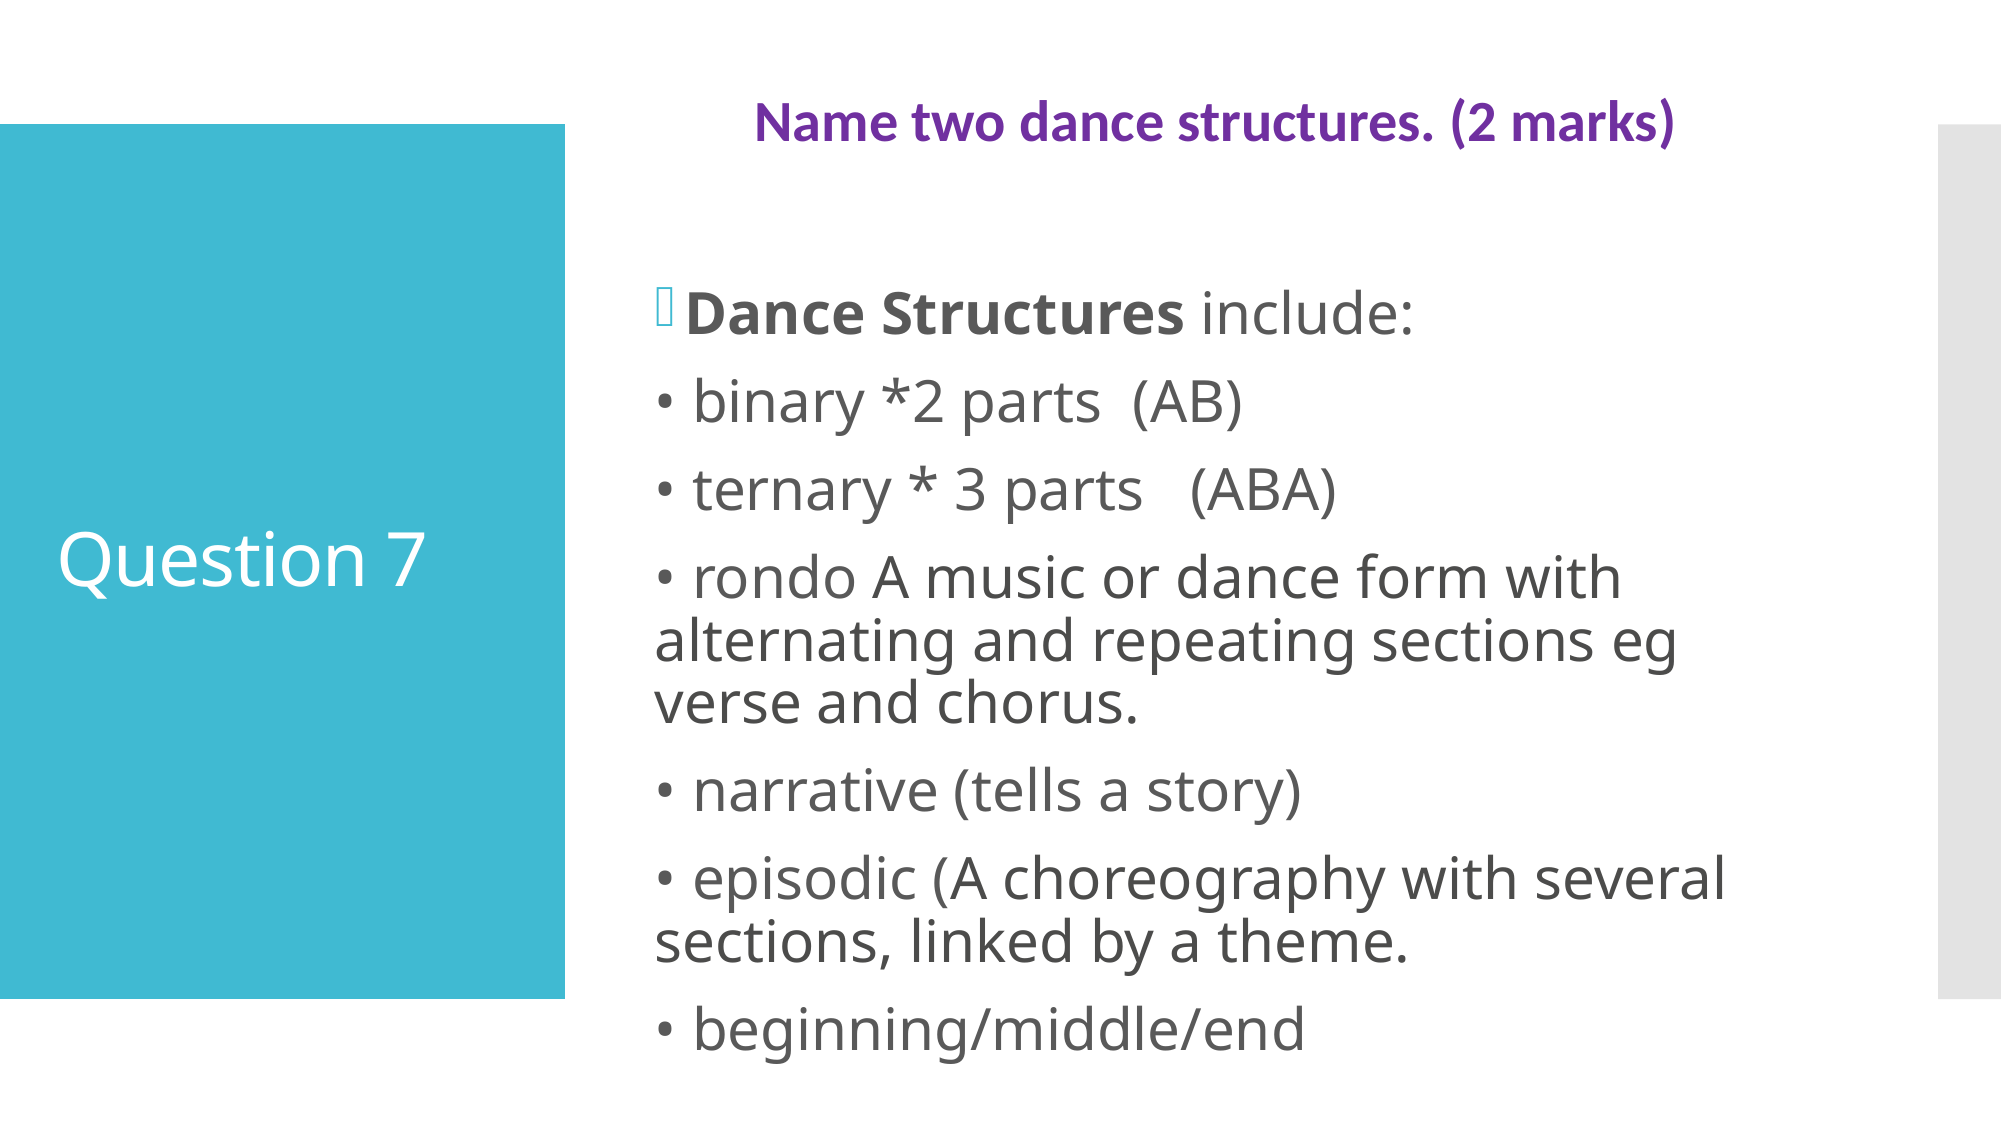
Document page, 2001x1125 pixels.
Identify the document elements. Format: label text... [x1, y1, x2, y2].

list Dance Structures include: • binary *2 parts (AB) • ternary * 3 parts (ABA) • rondo A music or dance form with alternating and repeating sections eg verse and chorus. • narrative (tells a story) • episodic (A choreography with several sections, linked by a theme. • beginning/middle/end [639, 253, 1840, 1094]
text_box Name two dance structures. (2 marks) [739, 75, 1741, 162]
title Question 7 [41, 184, 526, 940]
